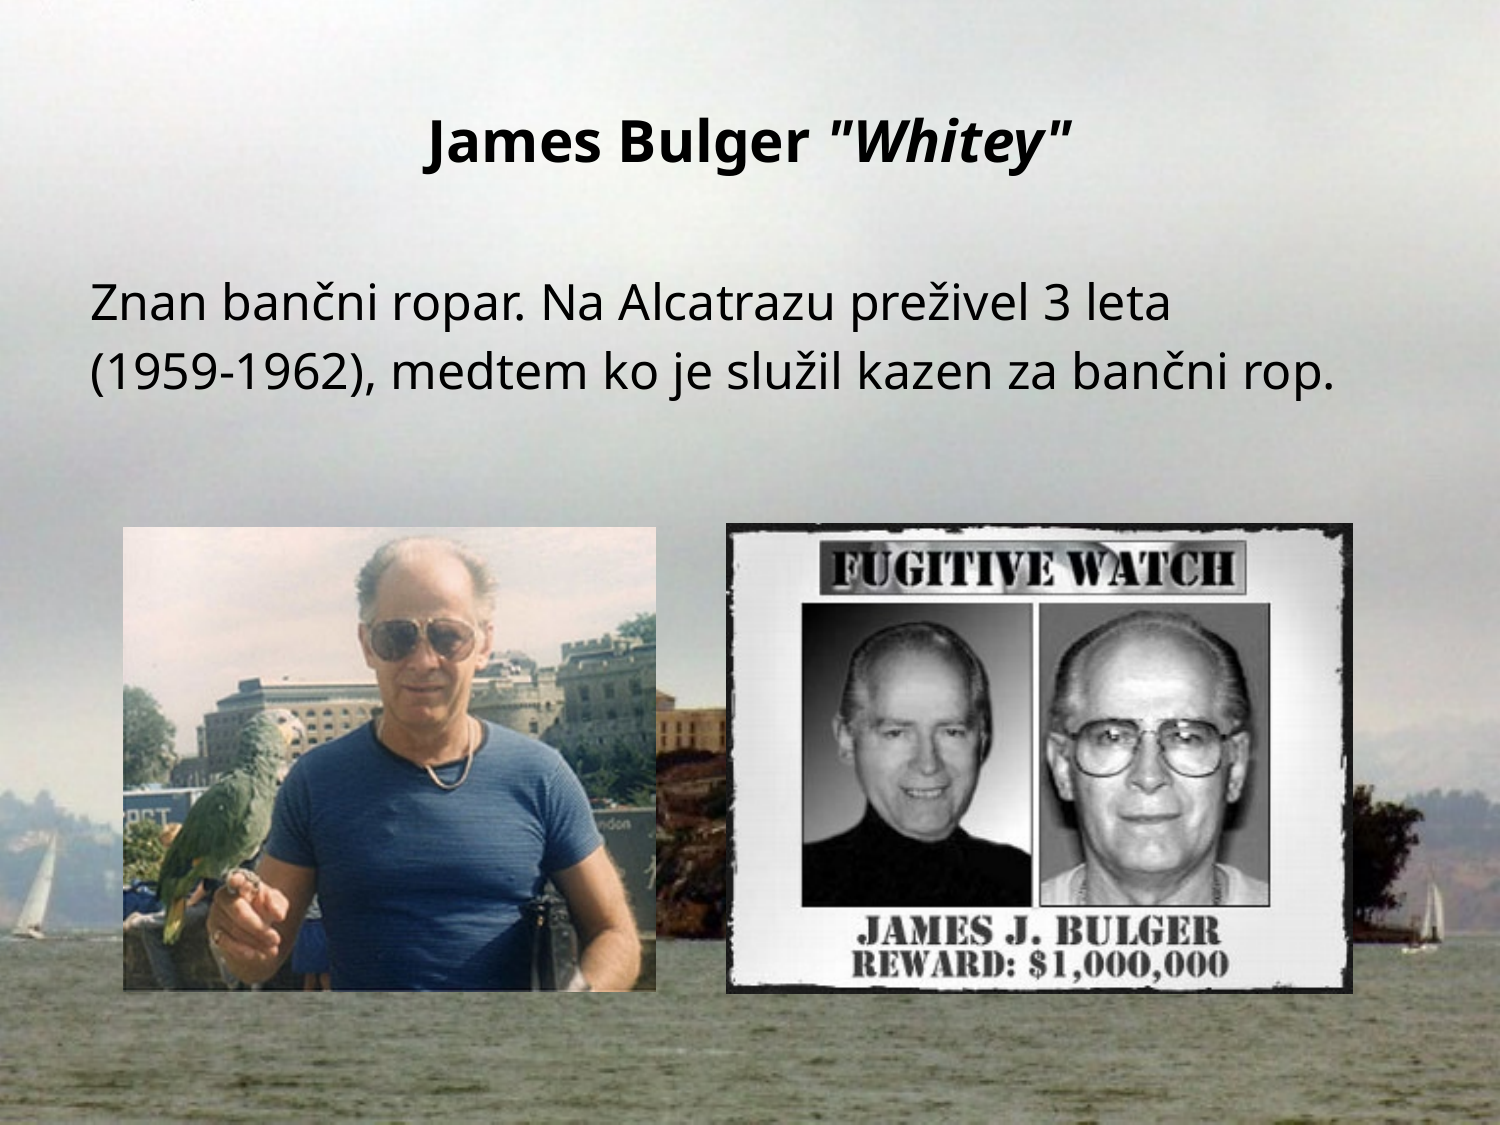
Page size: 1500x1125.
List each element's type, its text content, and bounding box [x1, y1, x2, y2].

picture [0, 0, 1500, 1125]
title James Bulger "Whitey" [75, 45, 1425, 233]
list Znan bančni ropar. Na Alcatrazu preživel 3 leta (1959-1962), medtem ko je služil kazen za bančni rop. [75, 262, 1425, 1005]
